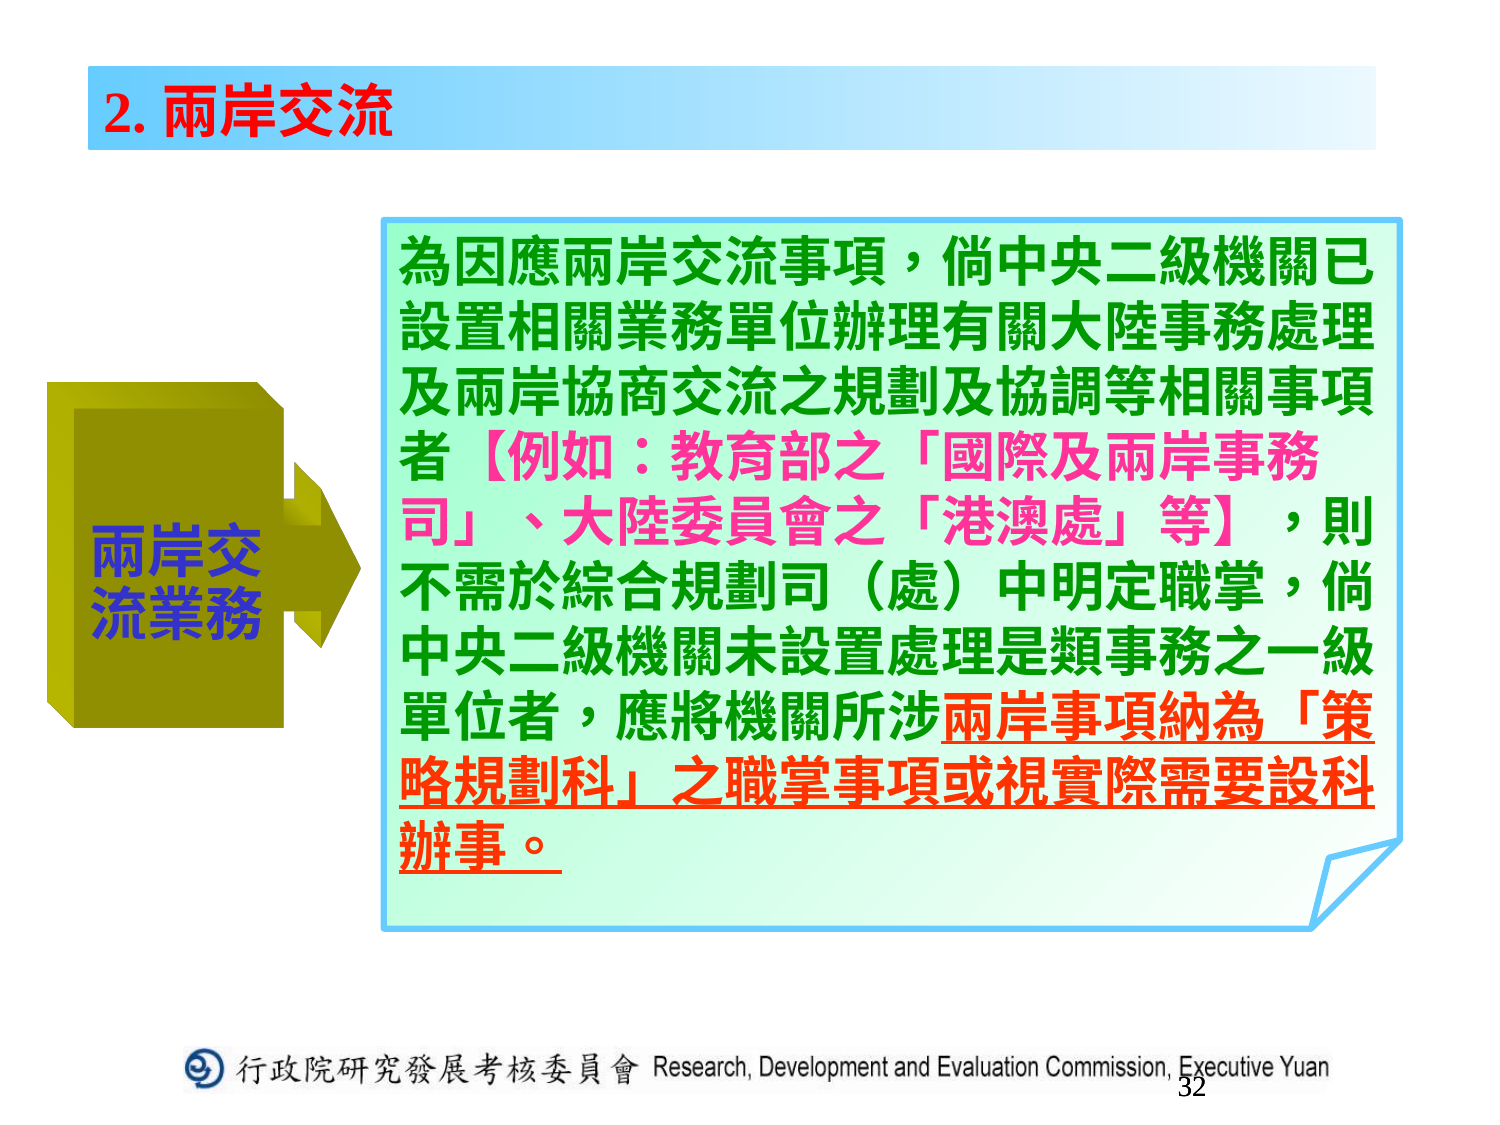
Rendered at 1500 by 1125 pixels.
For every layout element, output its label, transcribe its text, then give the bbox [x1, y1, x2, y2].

text_box 2.兩岸交流 [89, 66, 1376, 149]
text_box 為因應兩岸交流事項，倘中央二級機關已設置相關業務單位辦理有關大陸事務處理及兩岸協商交流之規劃及協調等相關事項者【例如：教育部之「國際及兩岸事務司」、大陸委員會之「港澳處」等】，則不需於綜合規劃司（處）中明定職掌，倘中央二級機關未設置處理是類事務之一級單位者，應將機關所涉兩岸事項納為「策略規劃科」之職掌事項或視實際需要設科辦事。 [383, 219, 1400, 929]
text_box [1162, 1025, 1476, 1101]
